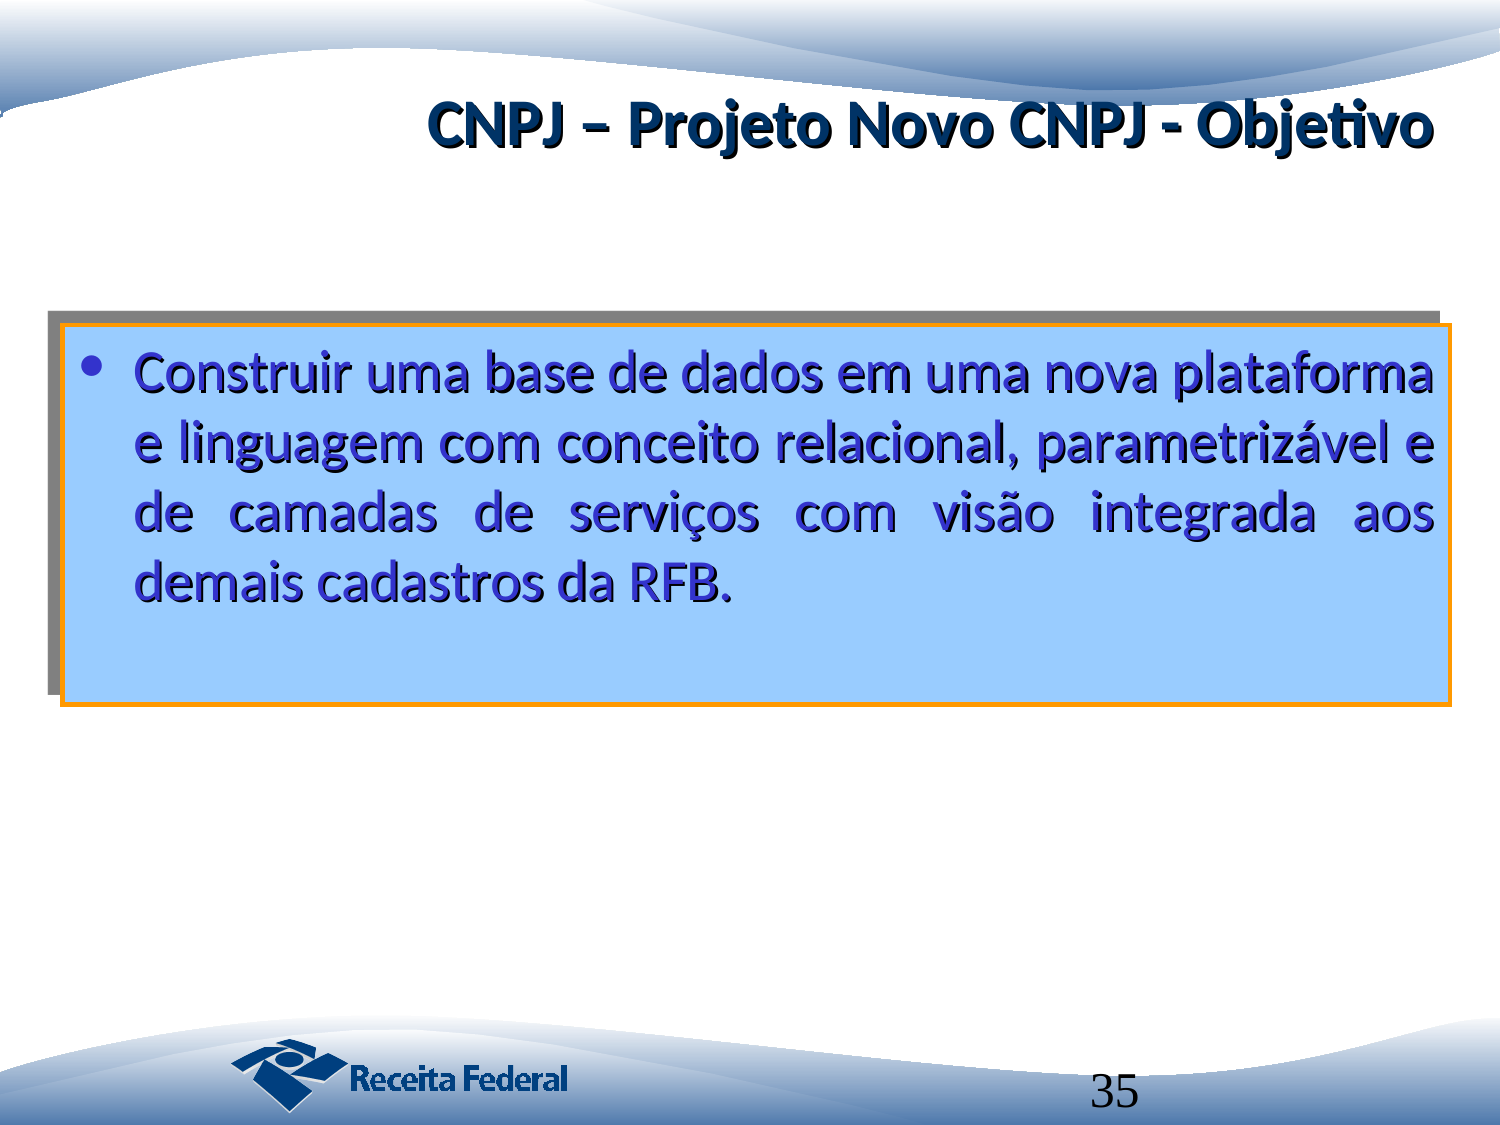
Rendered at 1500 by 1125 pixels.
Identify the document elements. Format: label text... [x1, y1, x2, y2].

list Construir uma base de dados em uma nova plataforma e linguagem com conceito relacional, parametrizável e de camadas de serviços com visão integrada aos demais cadastros da RFB. [62, 324, 1450, 705]
title CNPJ – Projeto Novo CNPJ - Objetivo [62, 24, 1450, 213]
picture [229, 1037, 575, 1117]
